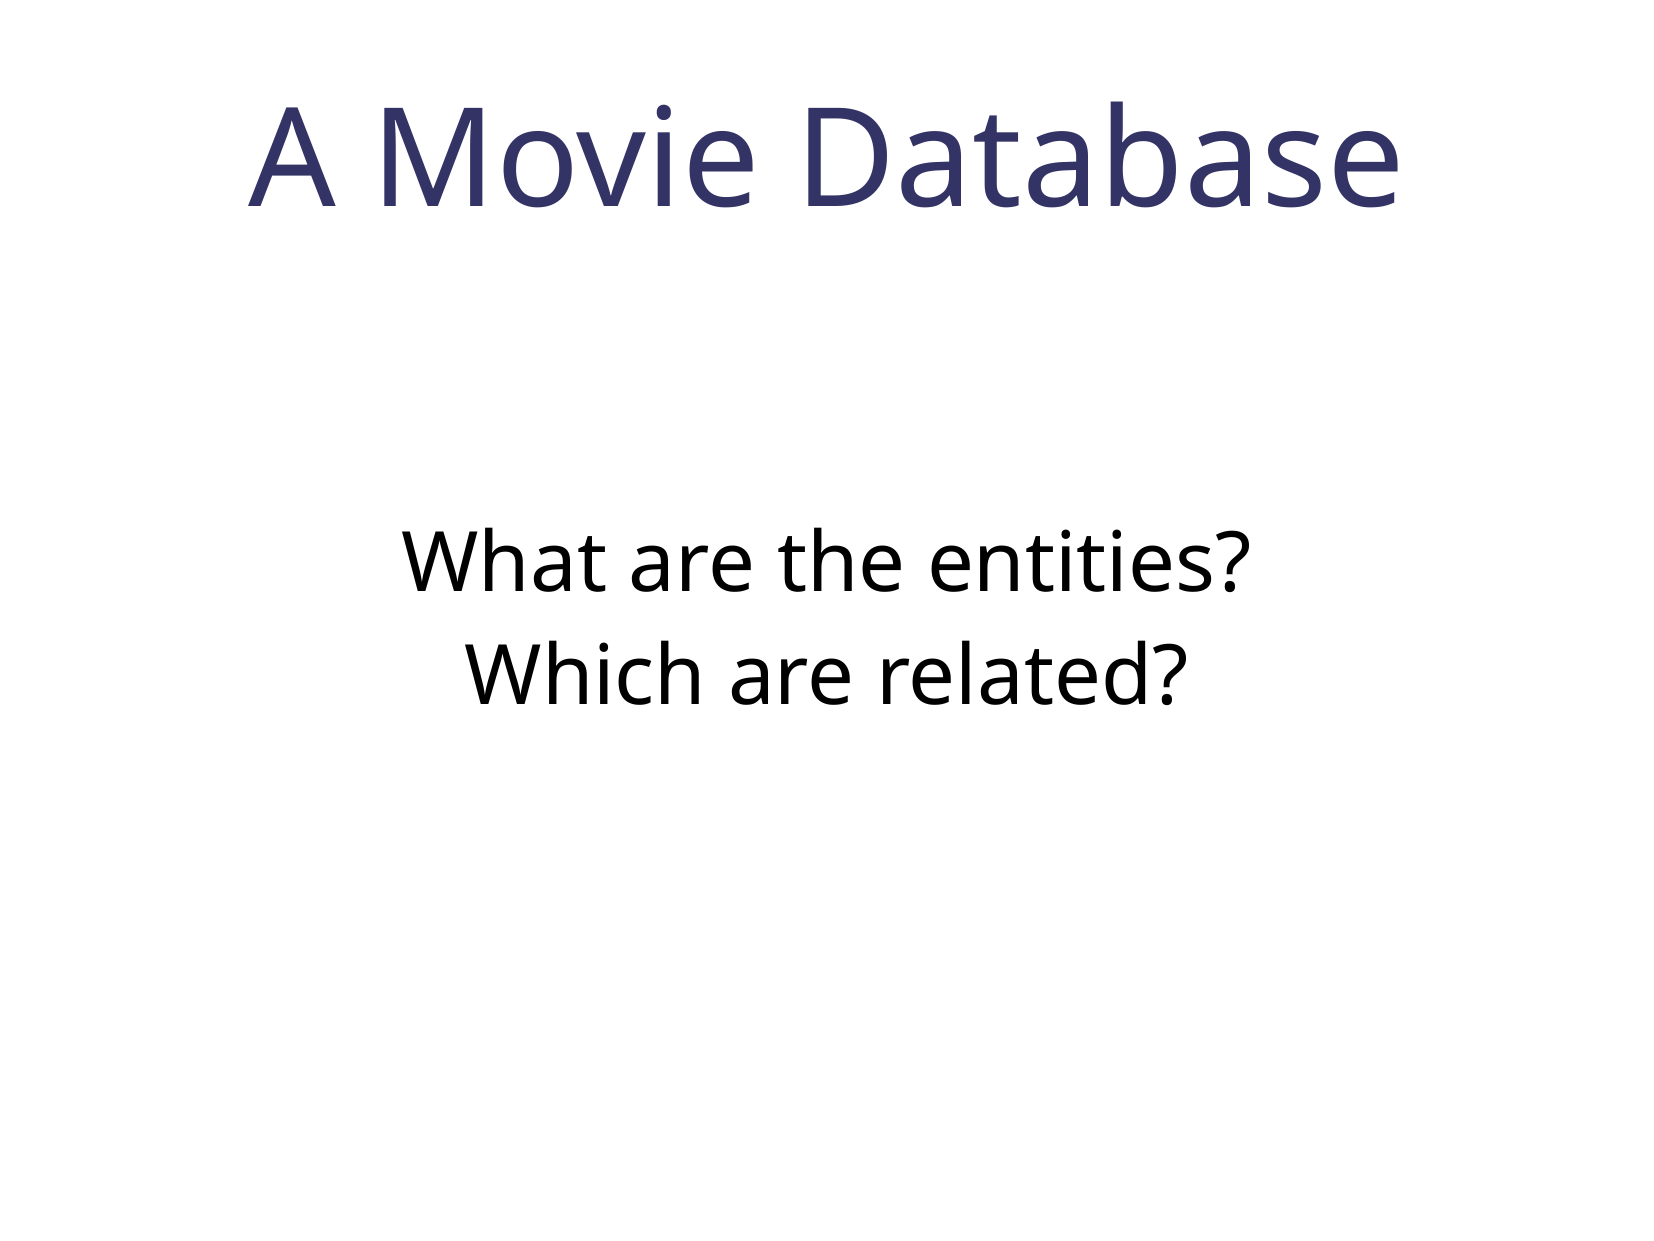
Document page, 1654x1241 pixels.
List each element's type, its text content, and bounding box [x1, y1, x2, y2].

title A Movie Database [82, 56, 1571, 250]
subtitle What are the entities? Which are related? [82, 501, 1571, 1094]
